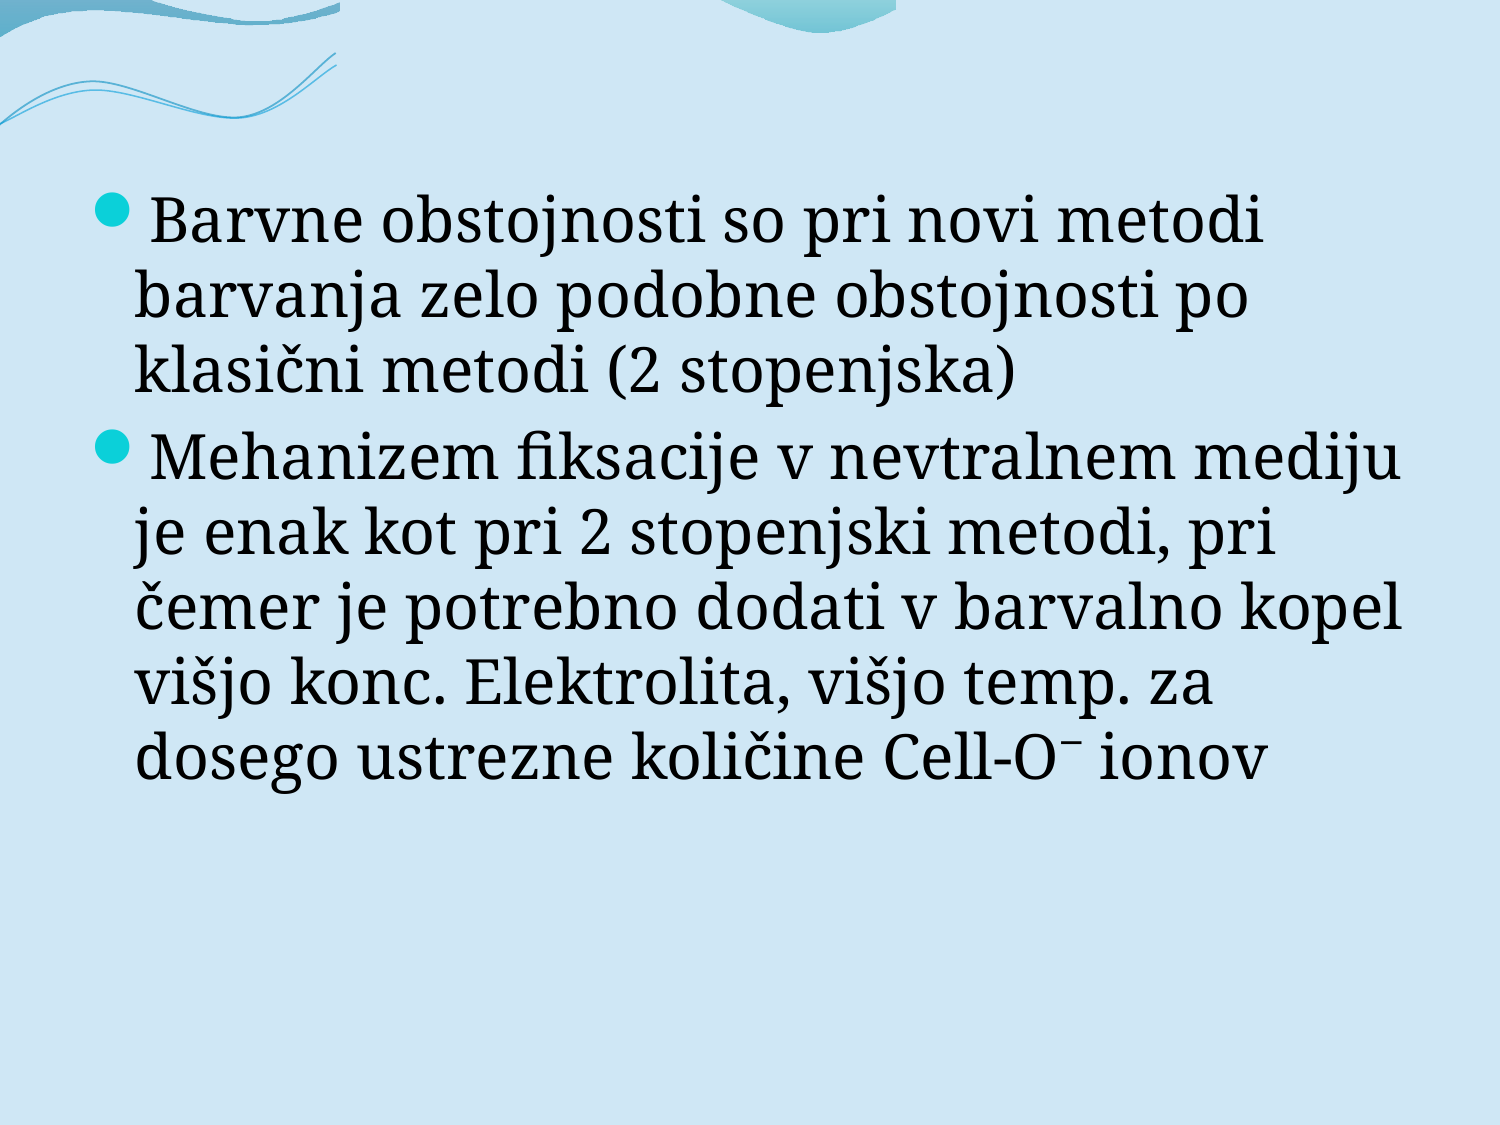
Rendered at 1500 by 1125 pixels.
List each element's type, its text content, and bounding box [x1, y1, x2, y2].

list Barvne obstojnosti so pri novi metodi barvanja zelo podobne obstojnosti po klasični metodi (2 stopenjska) Mehanizem fiksacije v nevtralnem mediju je enak kot pri 2 stopenjski metodi, pri čemer je potrebno dodati v barvalno kopel višjo konc. Elektrolita, višjo temp. za dosego ustrezne količine Cell-O⁻ ionov [75, 172, 1425, 1038]
